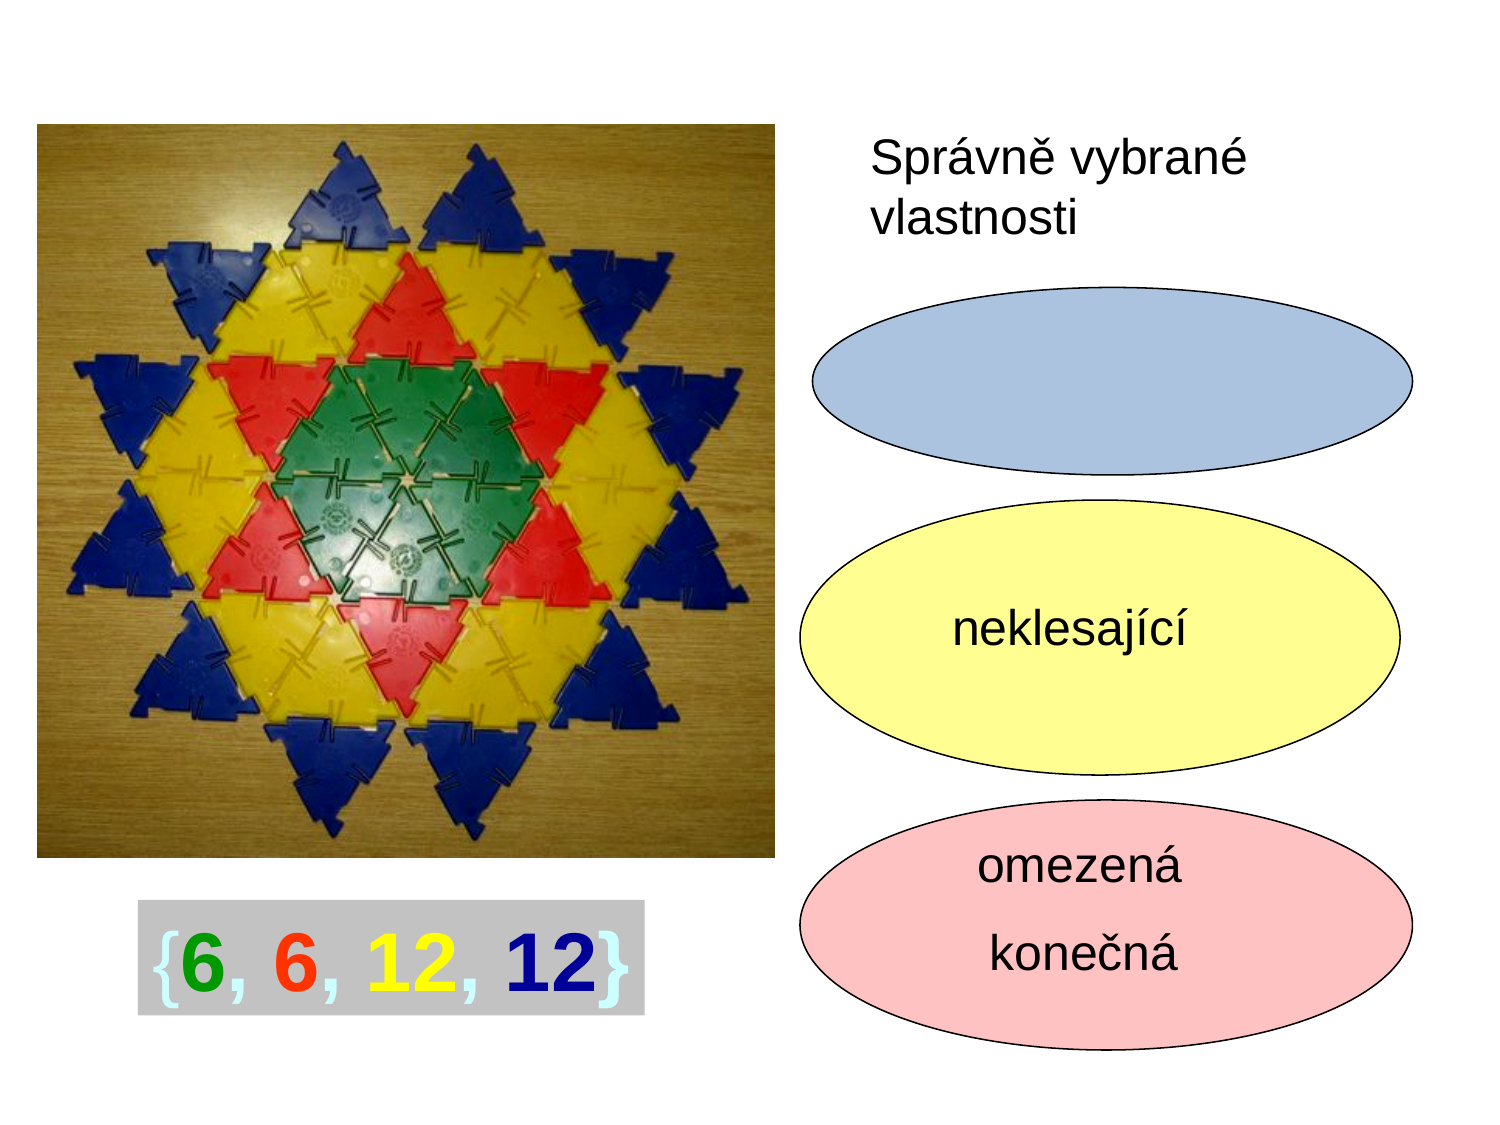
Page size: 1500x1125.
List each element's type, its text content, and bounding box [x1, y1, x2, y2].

text_box [799, 799, 1413, 1051]
text_box omezená [962, 824, 1251, 901]
text_box konečná [974, 912, 1225, 988]
text_box [812, 287, 1413, 475]
text_box Správně vybrané vlastnosti [855, 117, 1394, 253]
text_box [800, 500, 1401, 776]
text_box {6, 6, 12, 12} [137, 900, 645, 1016]
text_box neklesající [937, 587, 1213, 663]
picture [37, 125, 775, 858]
